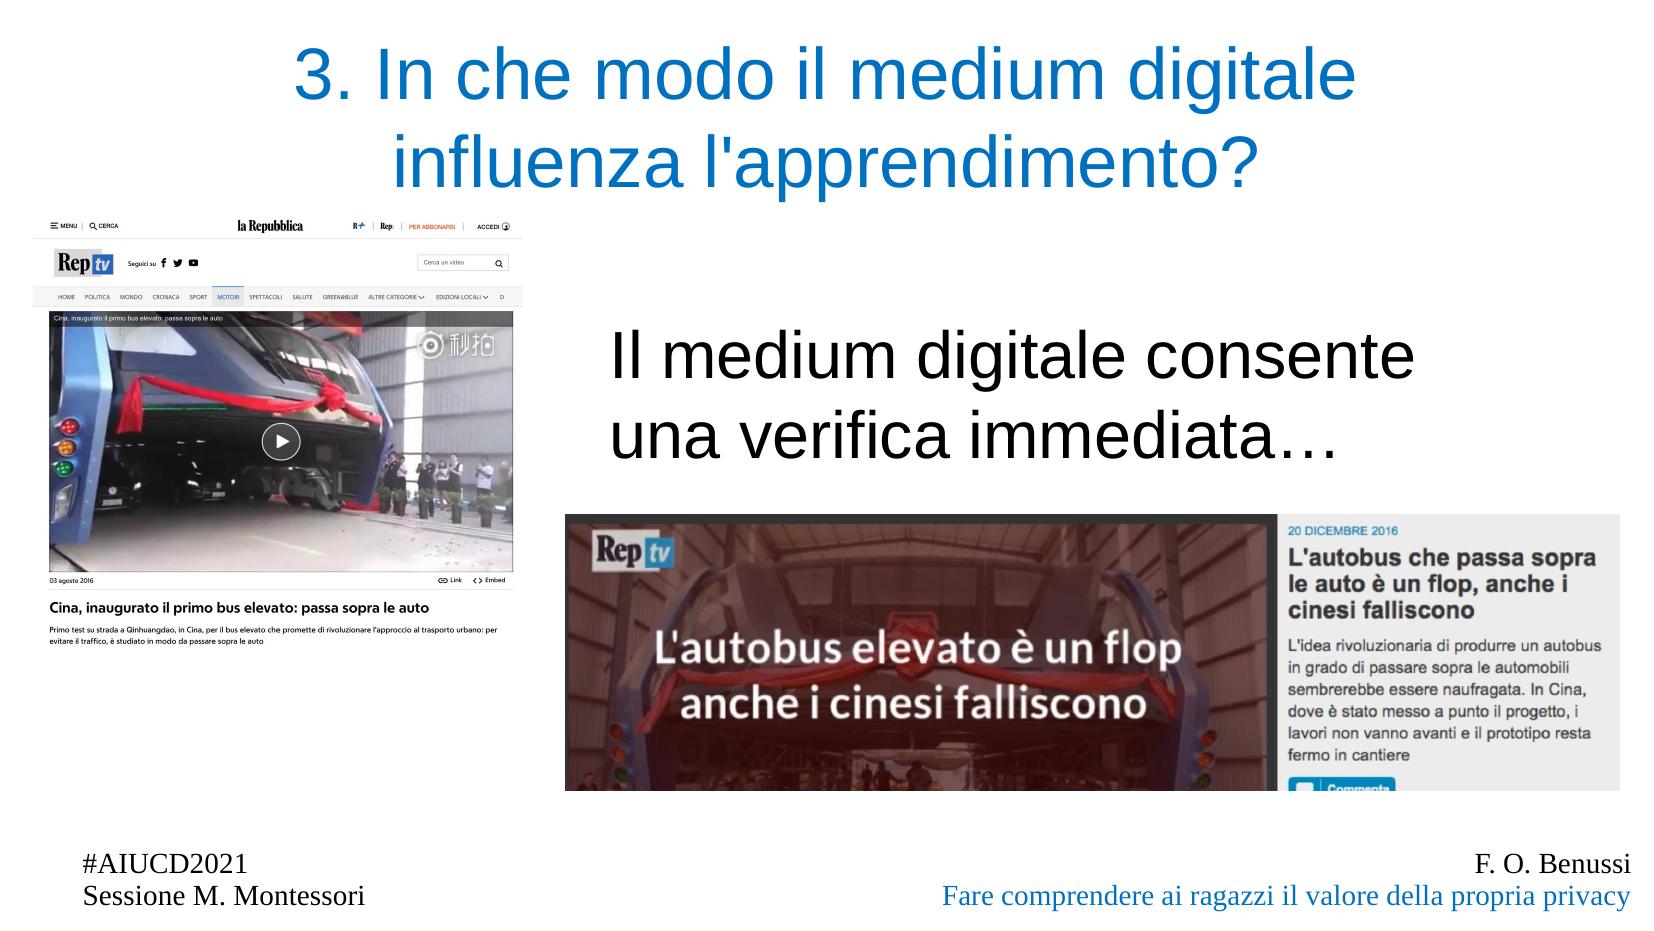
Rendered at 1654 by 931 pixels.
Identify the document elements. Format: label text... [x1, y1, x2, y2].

text_box F. O. Benussi Fare comprendere ai ragazzi il valore della propria privacy [892, 847, 1632, 912]
picture [33, 215, 523, 655]
picture [1296, 783, 1313, 791]
picture [565, 514, 1620, 791]
picture [1328, 784, 1389, 791]
text_box 3. In che modo il medium digitale influenza l'apprendimento? [82, 33, 1571, 197]
text_box Il medium digitale consente una verifica immediata… [592, 311, 1433, 514]
